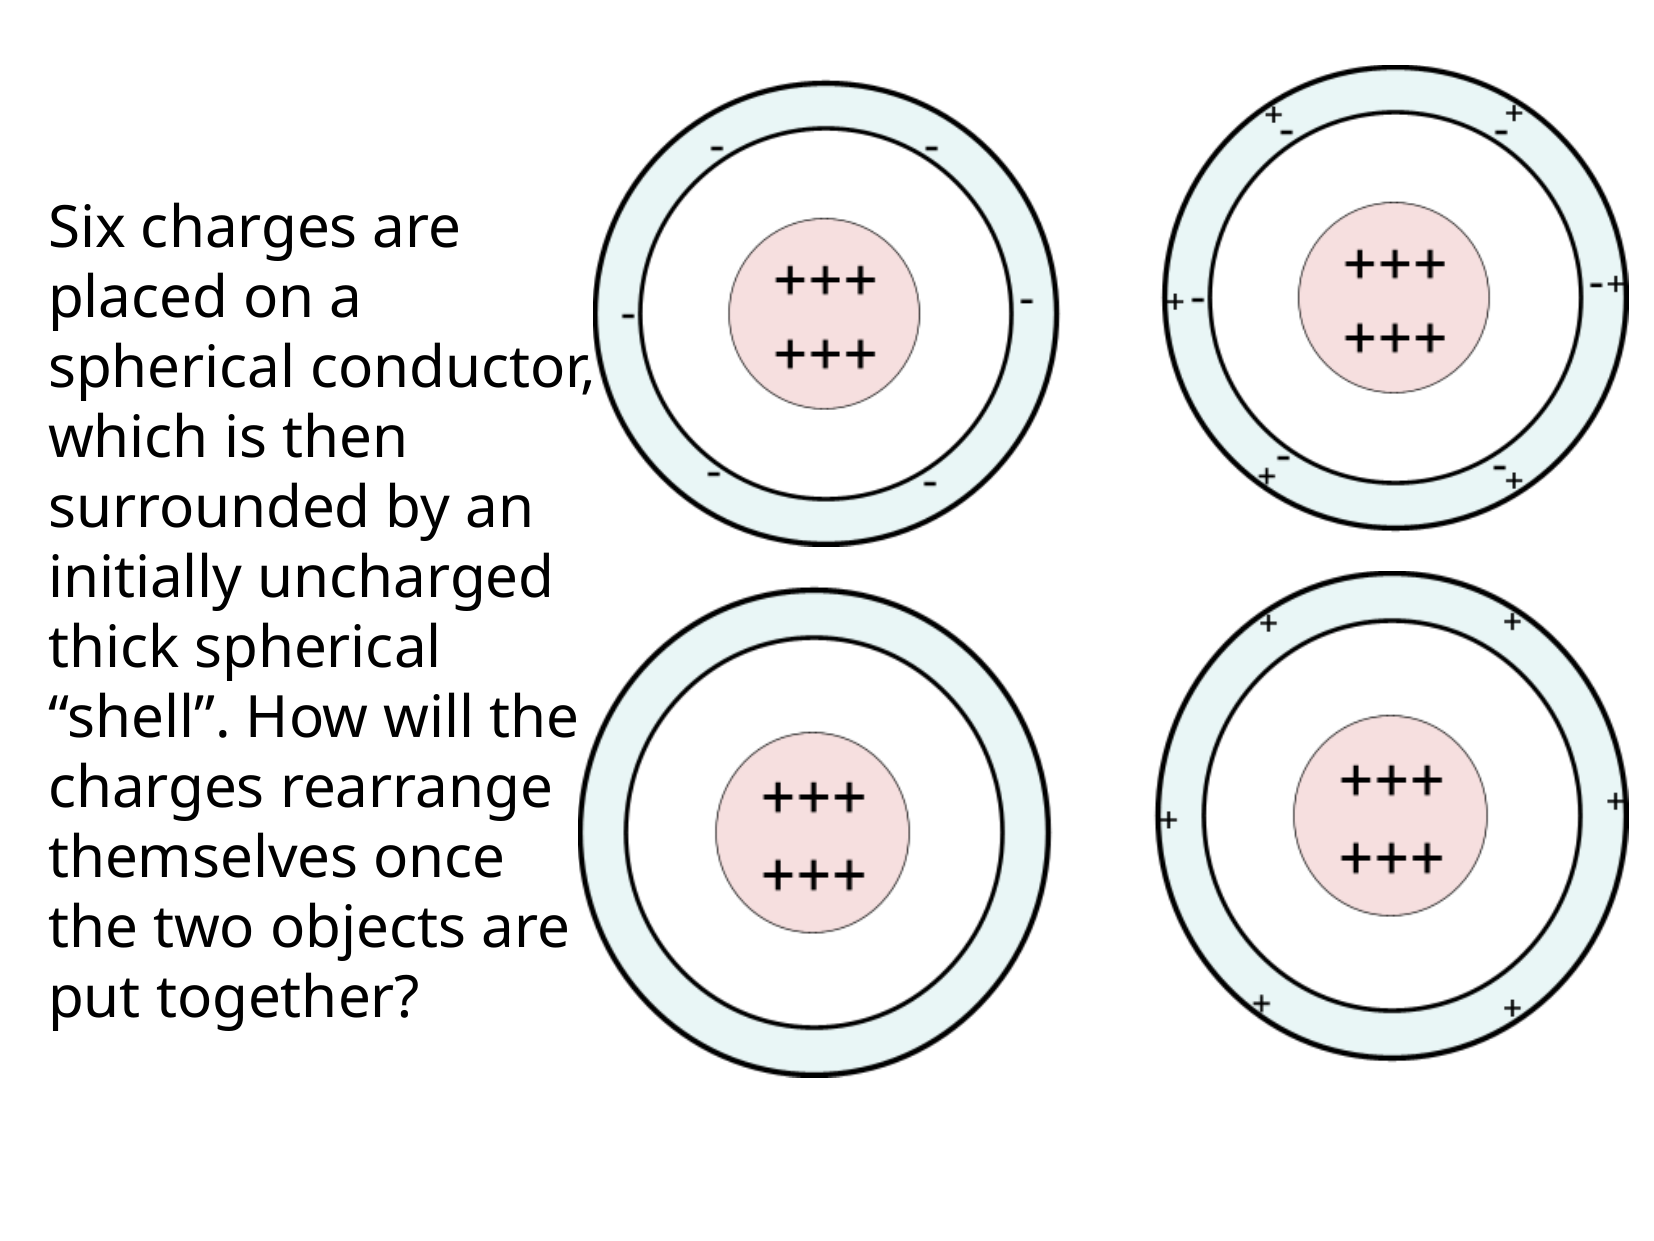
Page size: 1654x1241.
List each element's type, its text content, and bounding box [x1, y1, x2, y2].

title Six charges are placed on a spherical conductor, which is then surrounded by an initially uncharged thick spherical “shell”. How will the charges rearrange themselves once the two objects are put together? [33, 550, 612, 758]
picture [578, 571, 1629, 1078]
picture [593, 65, 1629, 548]
